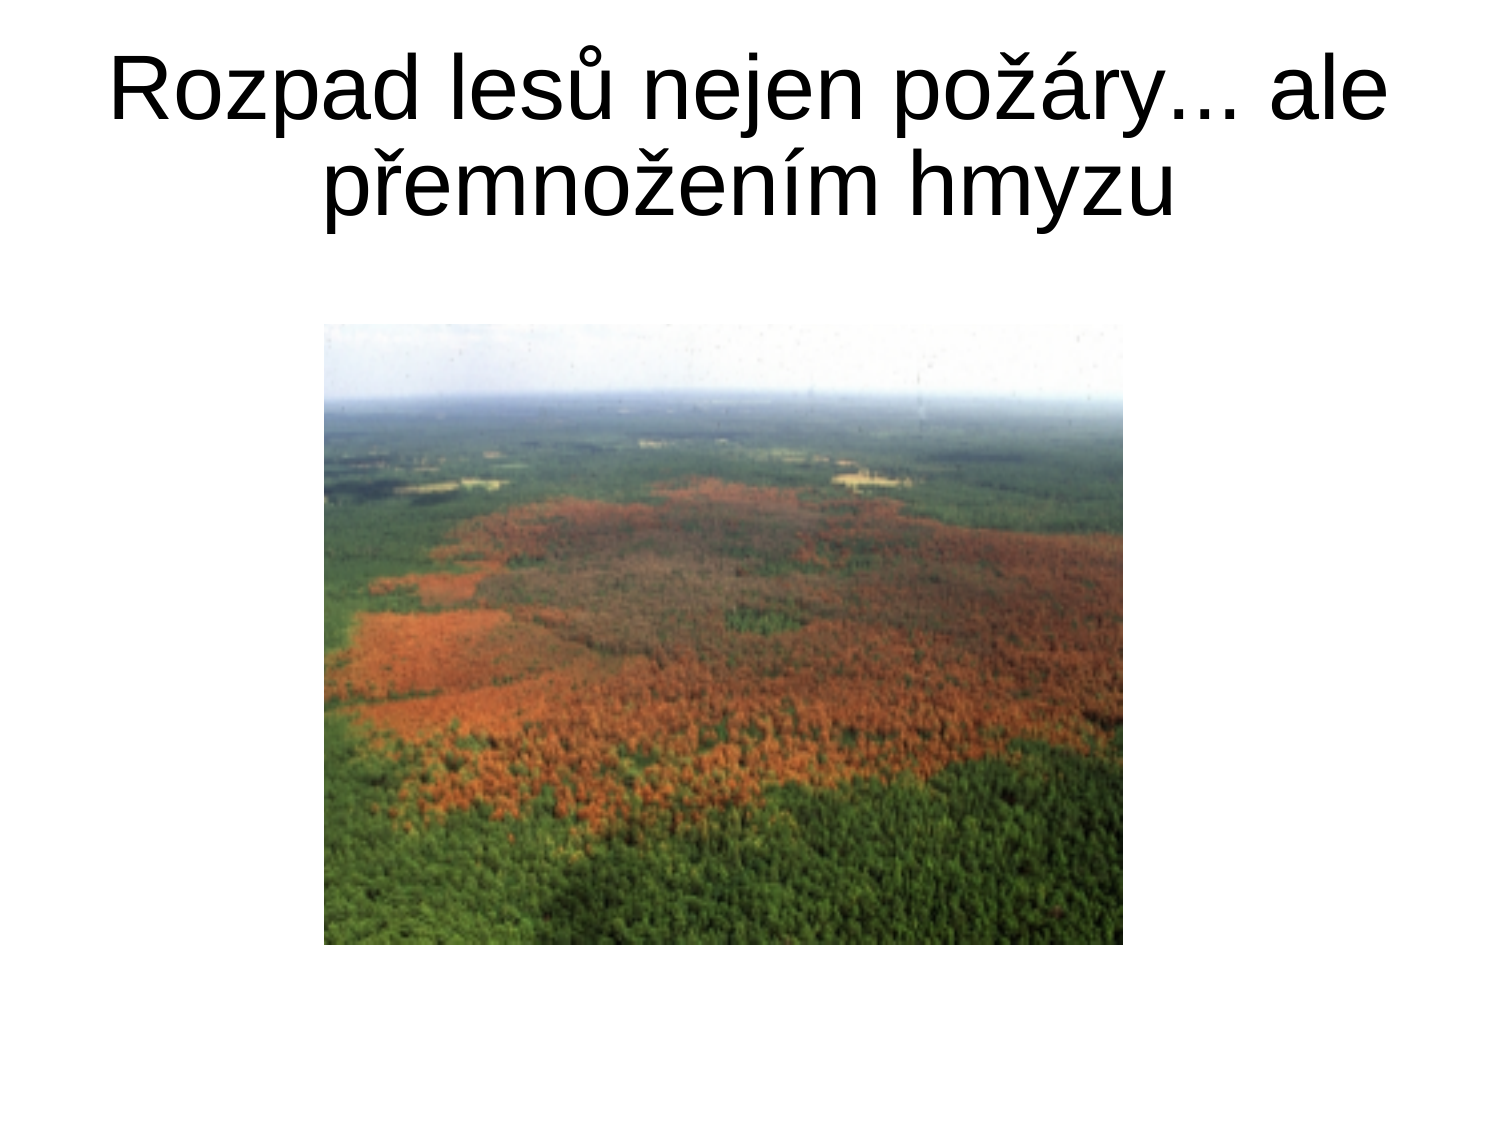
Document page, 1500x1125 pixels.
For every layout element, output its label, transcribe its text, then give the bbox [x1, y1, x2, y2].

title Rozpad lesů nejen požáry... ale přemnožením hmyzu [75, 21, 1425, 257]
subtitle [75, 262, 1425, 1005]
